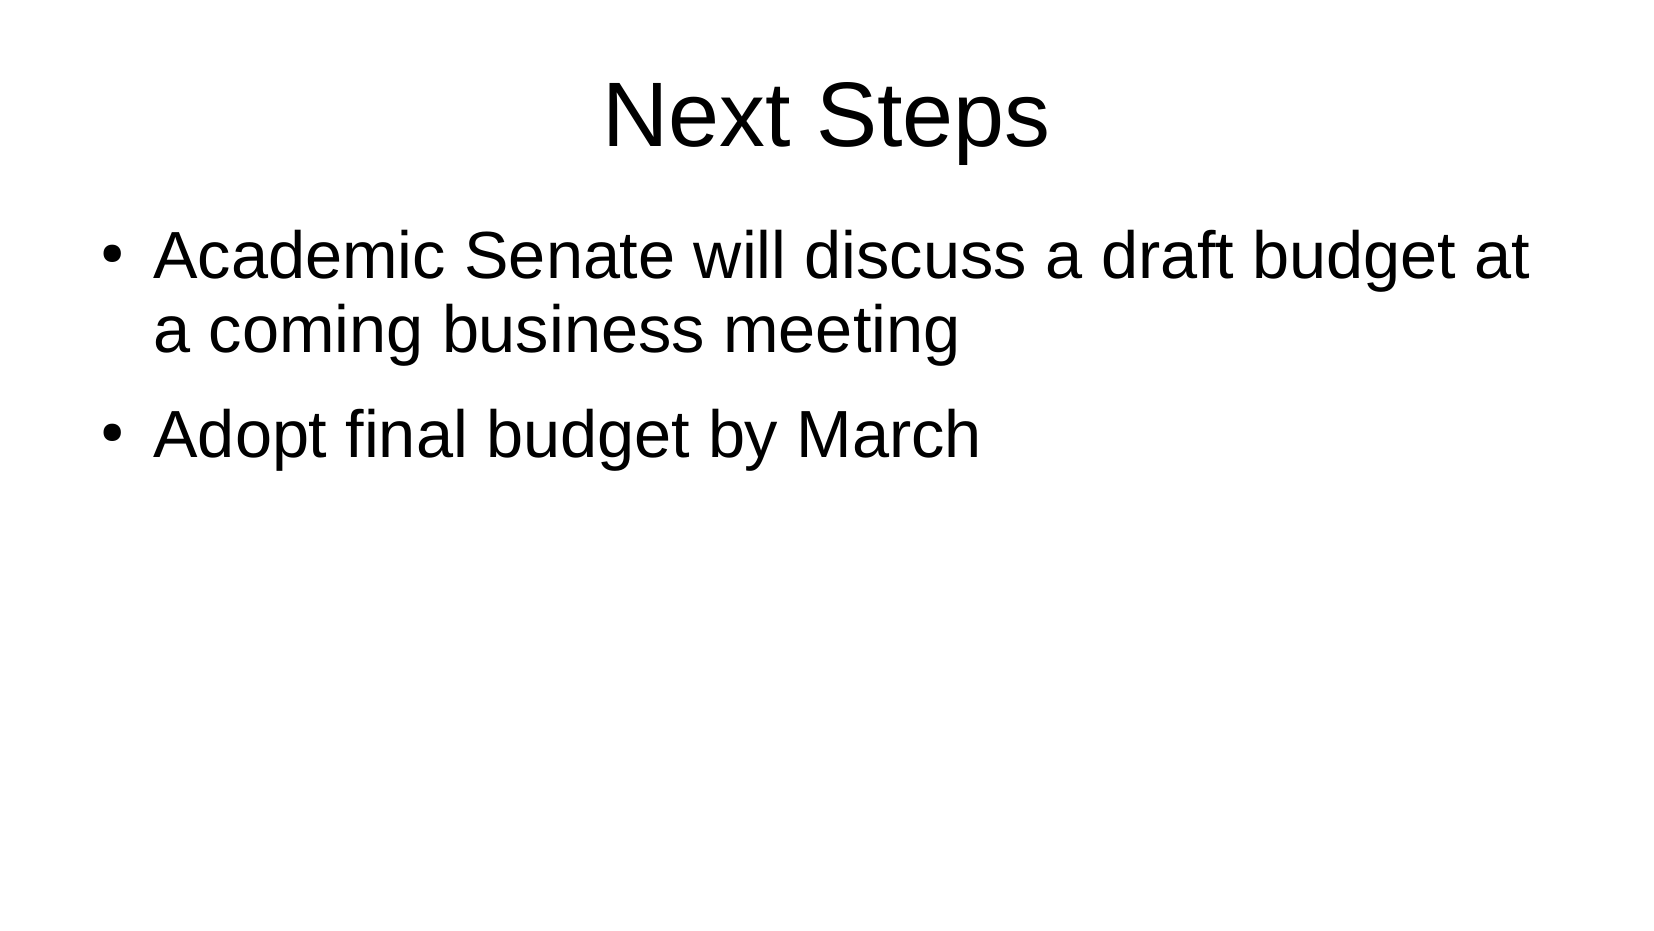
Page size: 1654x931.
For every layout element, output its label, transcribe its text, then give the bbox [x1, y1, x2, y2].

list Academic Senate will discuss a draft budget at a coming business meeting Adopt final budget by March [82, 217, 1571, 758]
title Next Steps [82, 37, 1571, 193]
